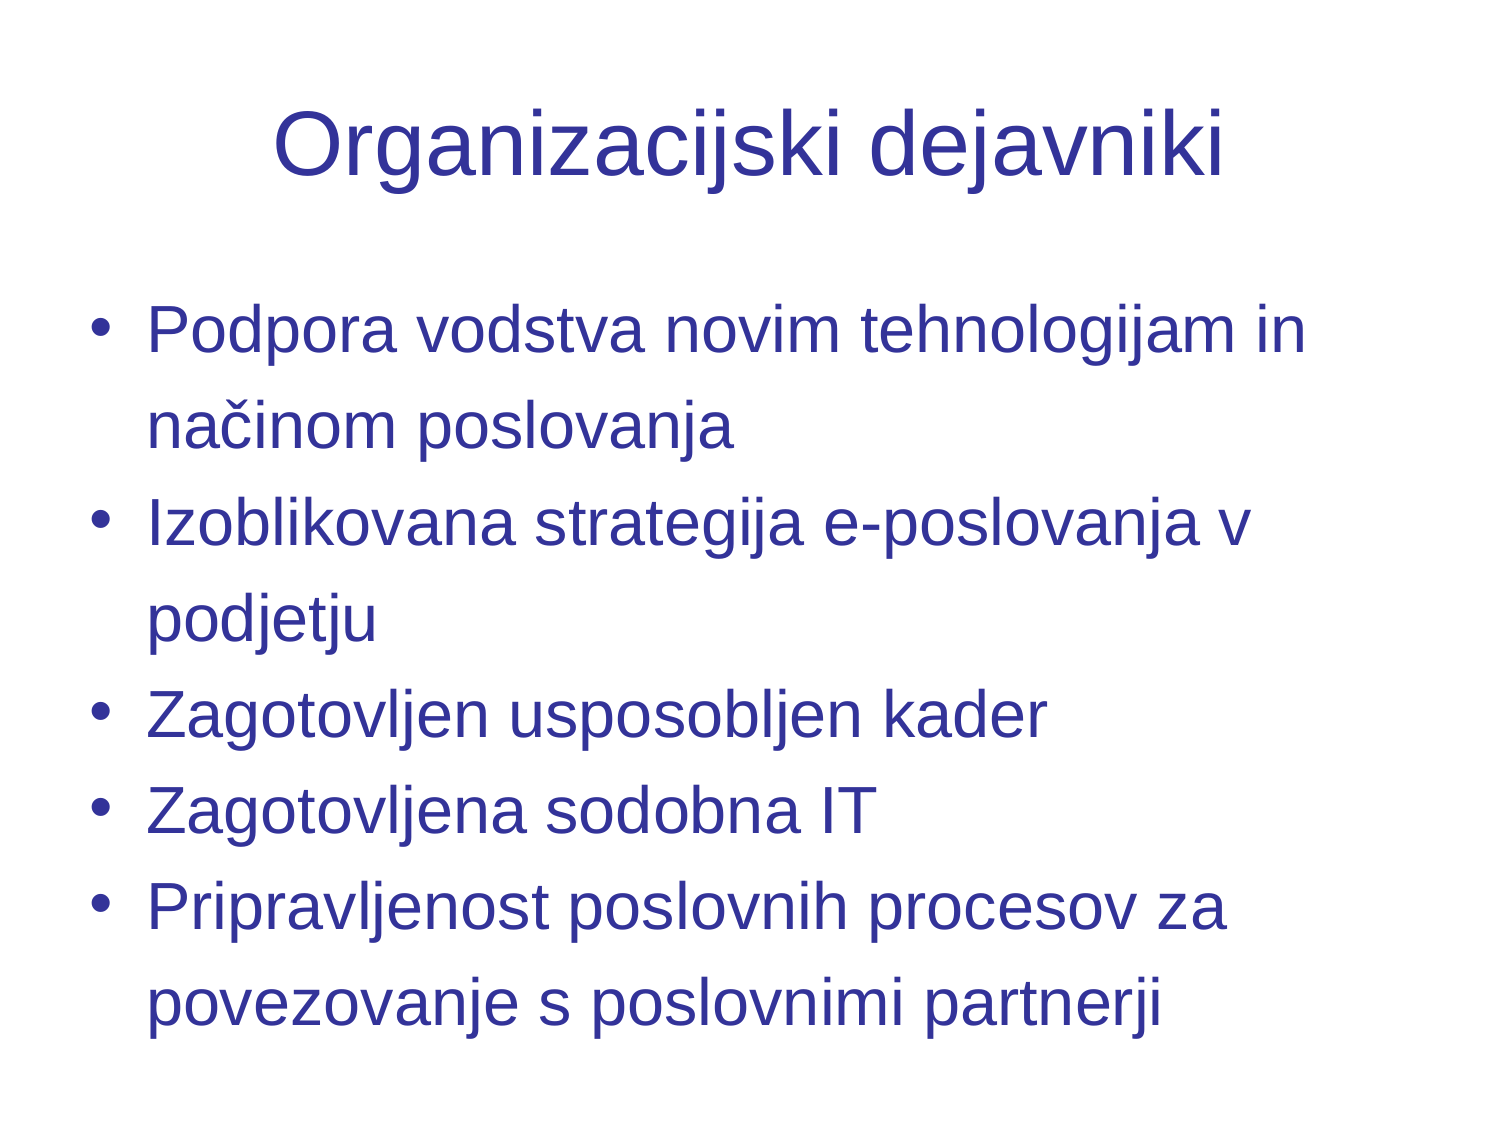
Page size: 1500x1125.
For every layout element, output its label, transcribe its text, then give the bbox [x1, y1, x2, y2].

title Organizacijski dejavniki [75, 45, 1426, 233]
list Podpora vodstva novim tehnologijam in načinom poslovanja Izoblikovana strategija e-poslovanja v podjetju Zagotovljen usposobljen kader Zagotovljena sodobna IT Pripravljenost poslovnih procesov za povezovanje s poslovnimi partnerji [75, 262, 1426, 1125]
